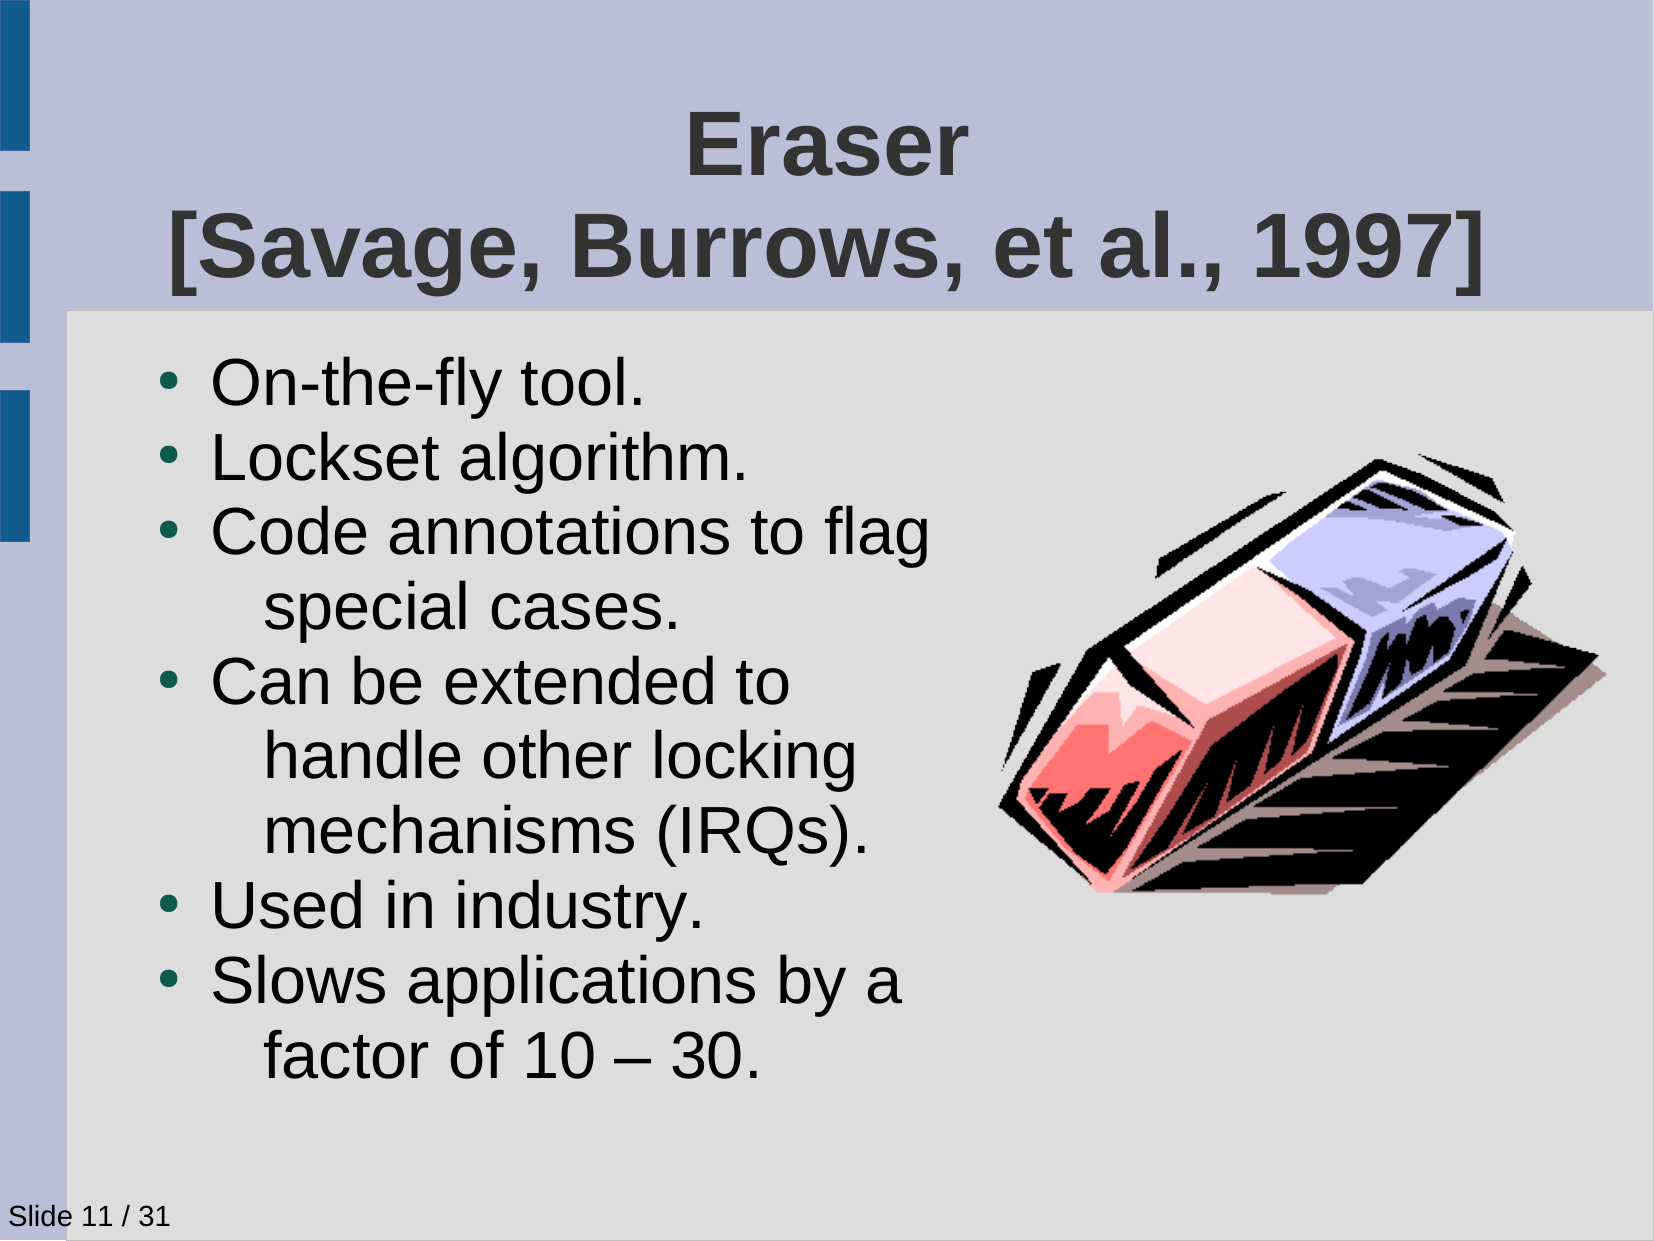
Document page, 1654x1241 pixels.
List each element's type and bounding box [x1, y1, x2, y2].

picture [998, 449, 1613, 900]
